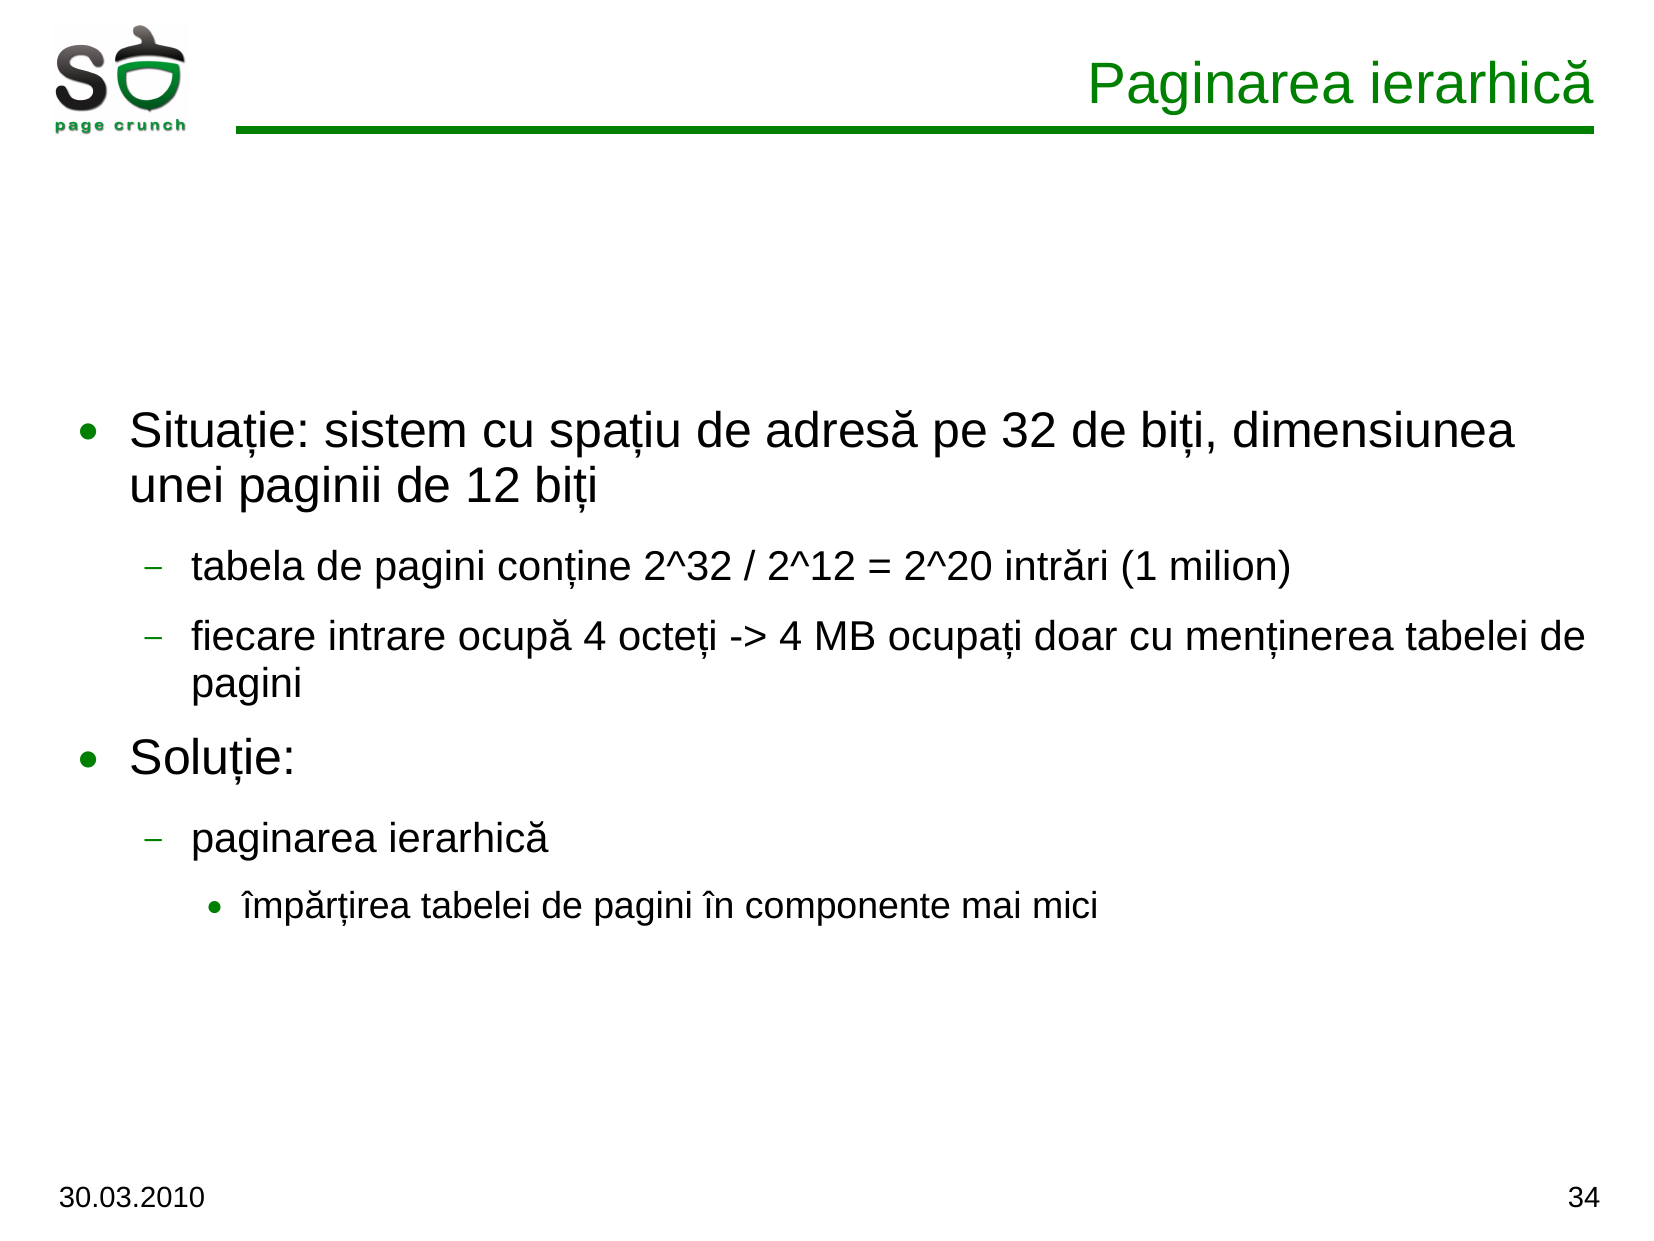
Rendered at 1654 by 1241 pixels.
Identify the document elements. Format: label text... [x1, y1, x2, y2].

picture [53, 23, 188, 136]
list Situație: sistem cu spațiu de adresă pe 32 de biți, dimensiunea unei paginii de 12 biți tabela de pagini conține 2^32 / 2^12 = 2^20 intrări (1 milion) fiecare intrare ocupă 4 octeți -> 4 MB ocupați doar cu menținerea tabelei de pagini Soluție: paginarea ierarhică împărțirea tabelei de pagini în componente mai mici [59, 177, 1595, 1152]
title Paginarea ierarhică [236, 49, 1595, 119]
